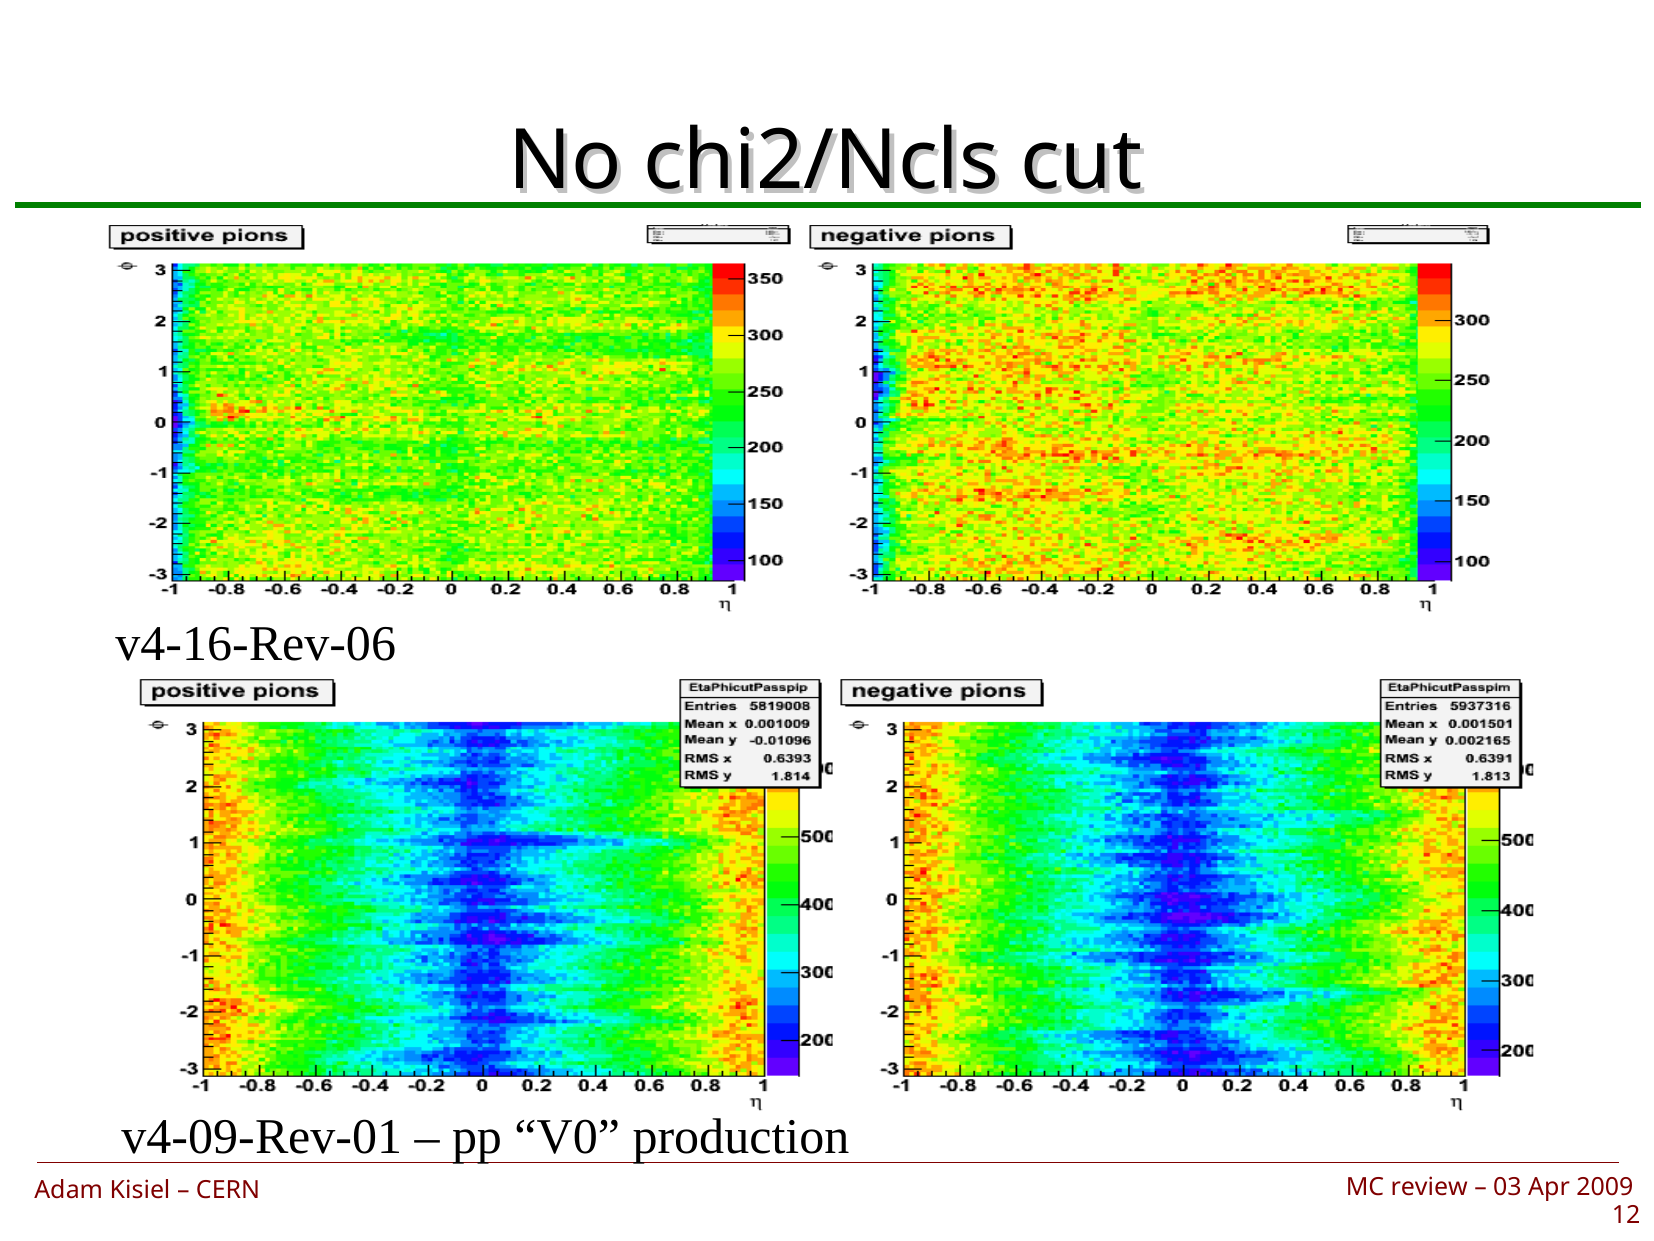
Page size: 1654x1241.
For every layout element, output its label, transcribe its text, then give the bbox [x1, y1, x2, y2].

text_box v4-09-Rev-01 – pp “V0” production [121, 1108, 850, 1165]
text_box v4-16-Rev-06 [115, 615, 397, 672]
picture [103, 224, 1504, 621]
picture [134, 678, 1535, 1121]
title No chi2/Ncls cut [119, 52, 1532, 261]
